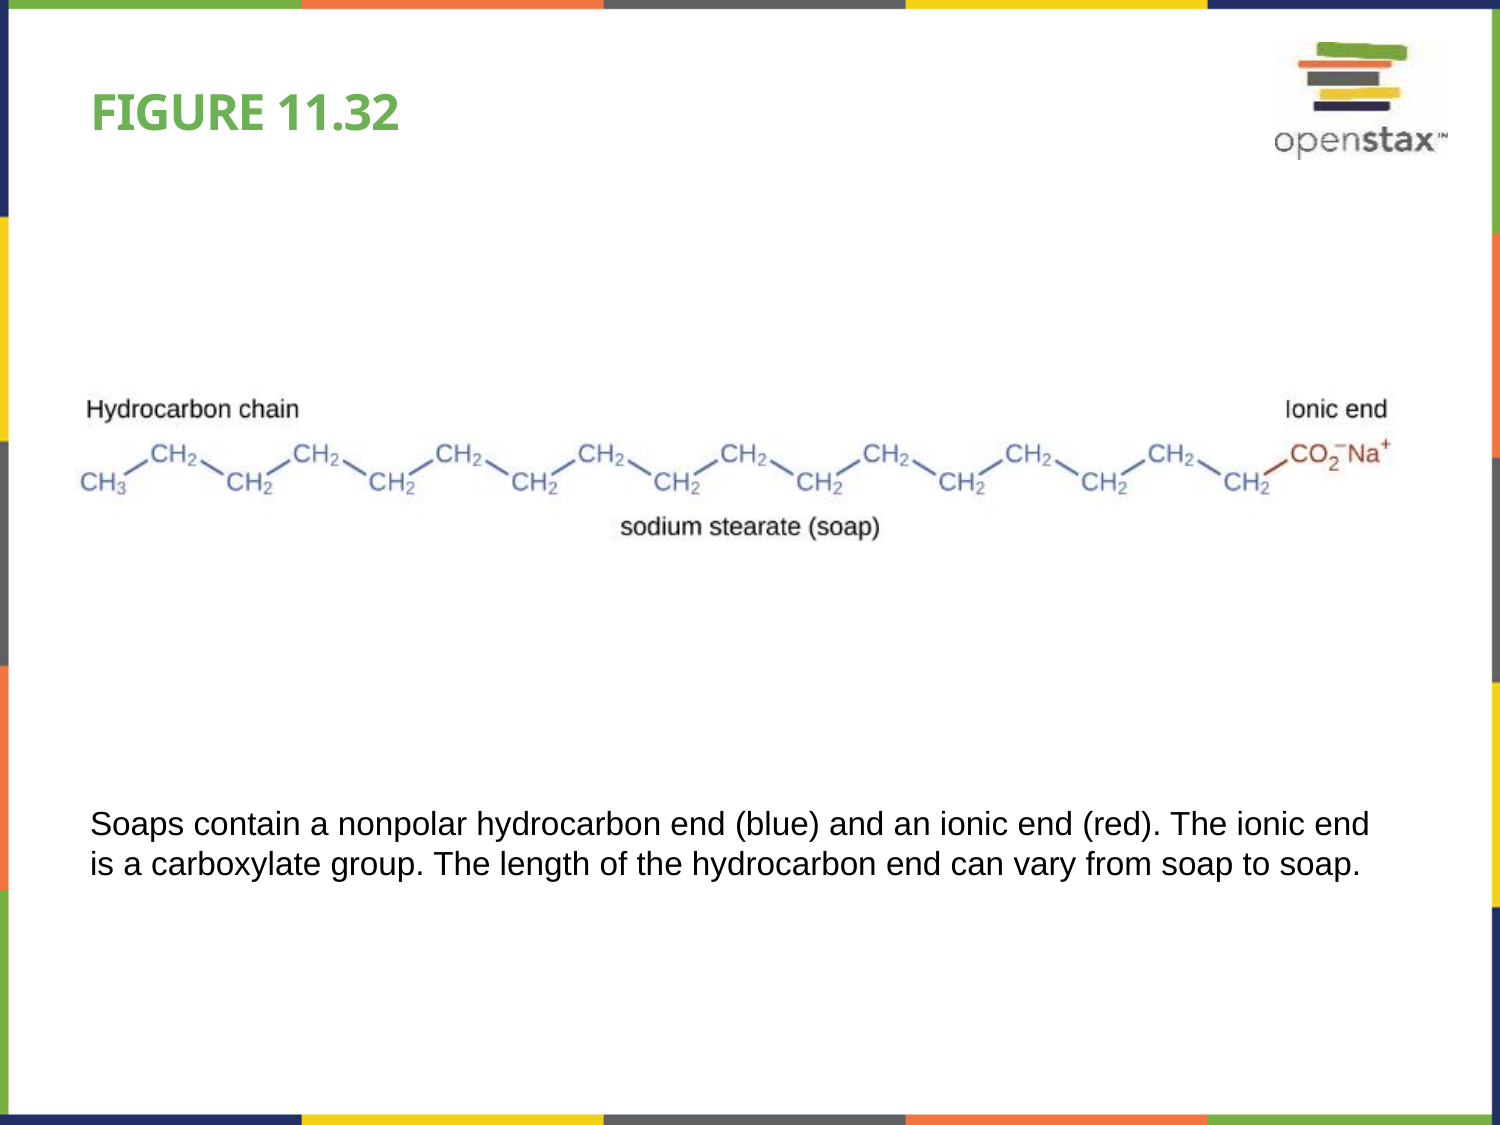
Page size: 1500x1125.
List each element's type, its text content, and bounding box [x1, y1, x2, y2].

title Figure 11.32 [75, 39, 1398, 148]
picture [0, 0, 1500, 1125]
list Soaps contain a nonpolar hydrocarbon end (blue) and an ionic end (red). The ionic end is a carboxylate group. The length of the hydrocarbon end can vary from soap to soap. [75, 794, 1398, 986]
